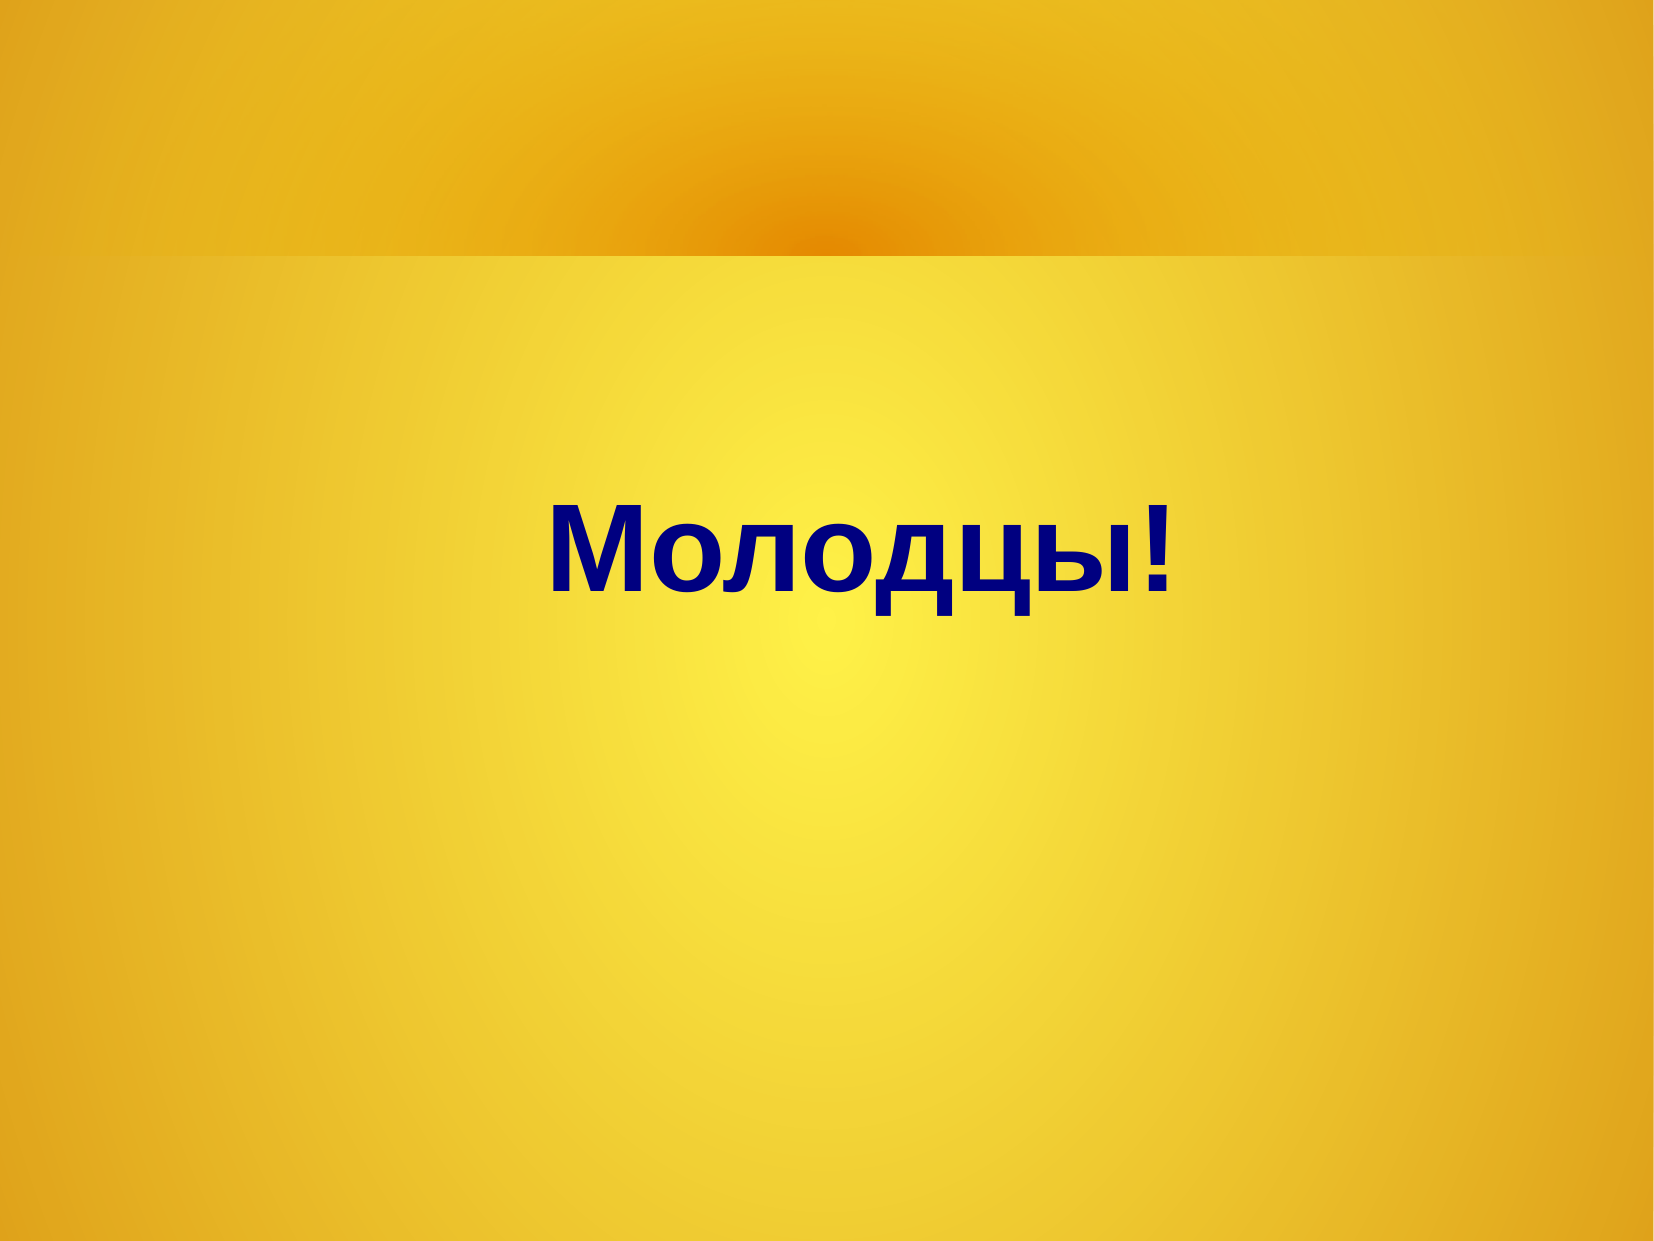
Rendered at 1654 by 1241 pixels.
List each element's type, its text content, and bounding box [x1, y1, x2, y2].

list Молодцы! [134, 306, 1519, 1040]
